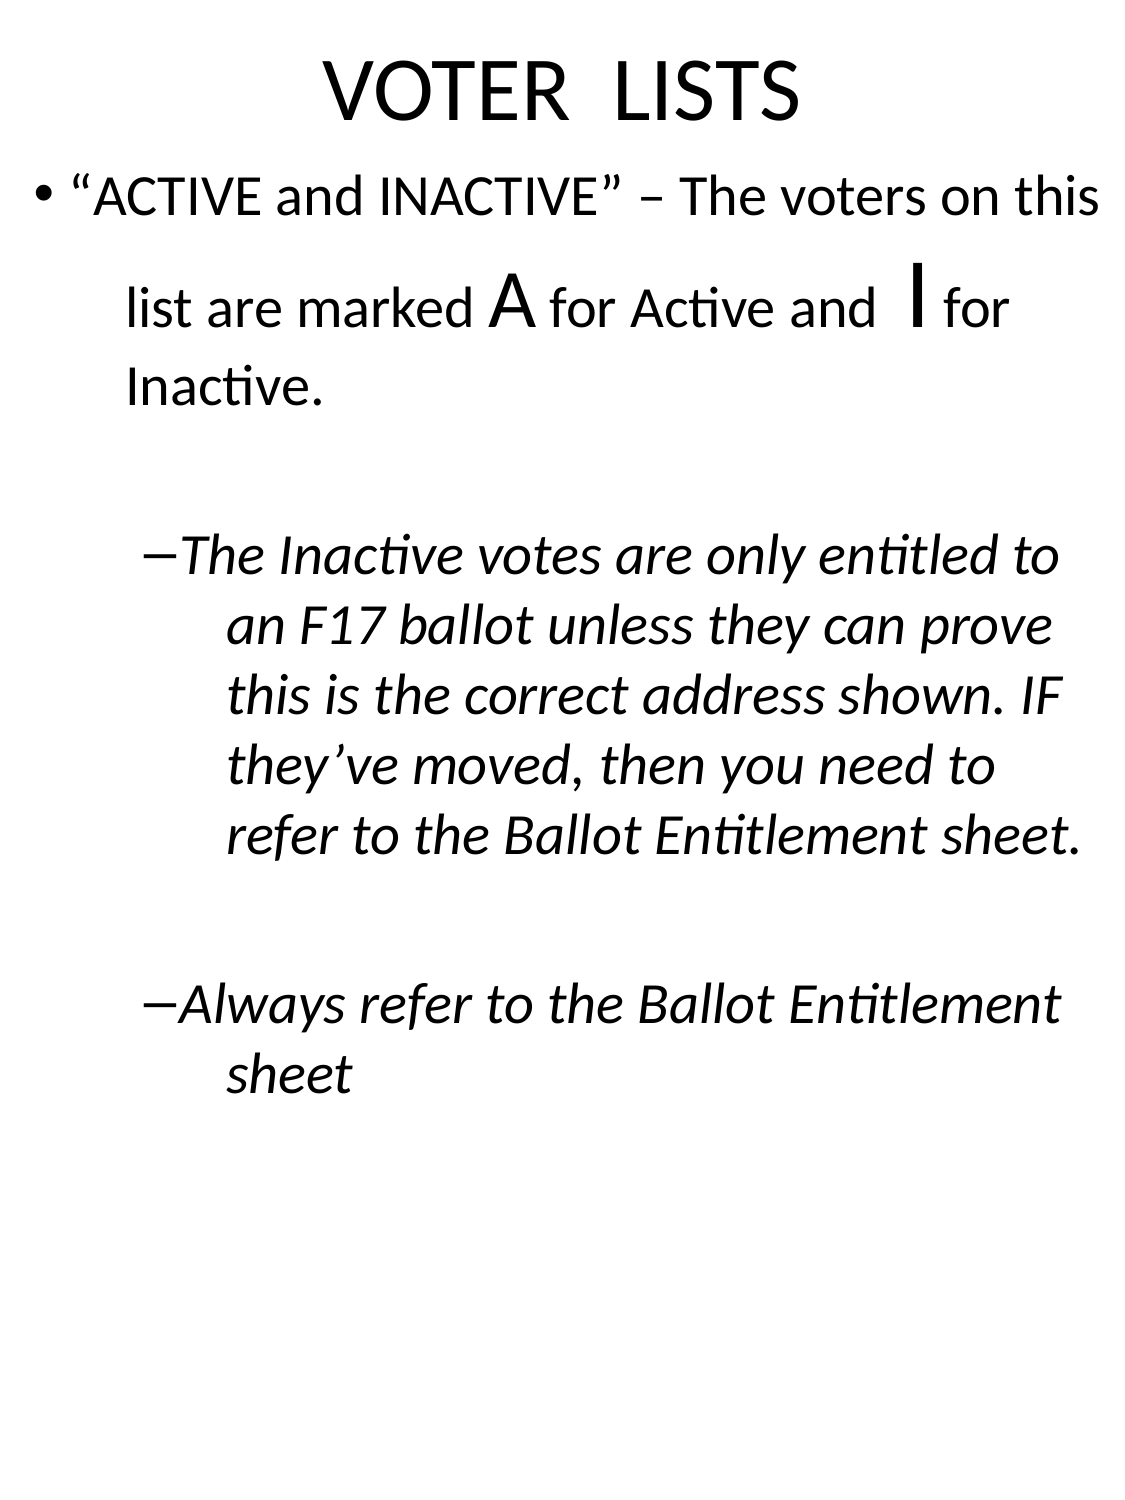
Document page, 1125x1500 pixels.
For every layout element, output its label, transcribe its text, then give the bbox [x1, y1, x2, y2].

text_box VOTER LISTS [84, 20, 1041, 147]
text_box “ACTIVE and INACTIVE” – The voters on this list are marked A for Active and I for Inactive. The Inactive votes are only entitled to an F17 ballot unless they can prove this is the correct address shown. IF they’ve moved, then you need to refer to the Ballot Entitlement sheet. Always refer to the Ballot Entitlement sheet [18, 150, 1125, 1284]
